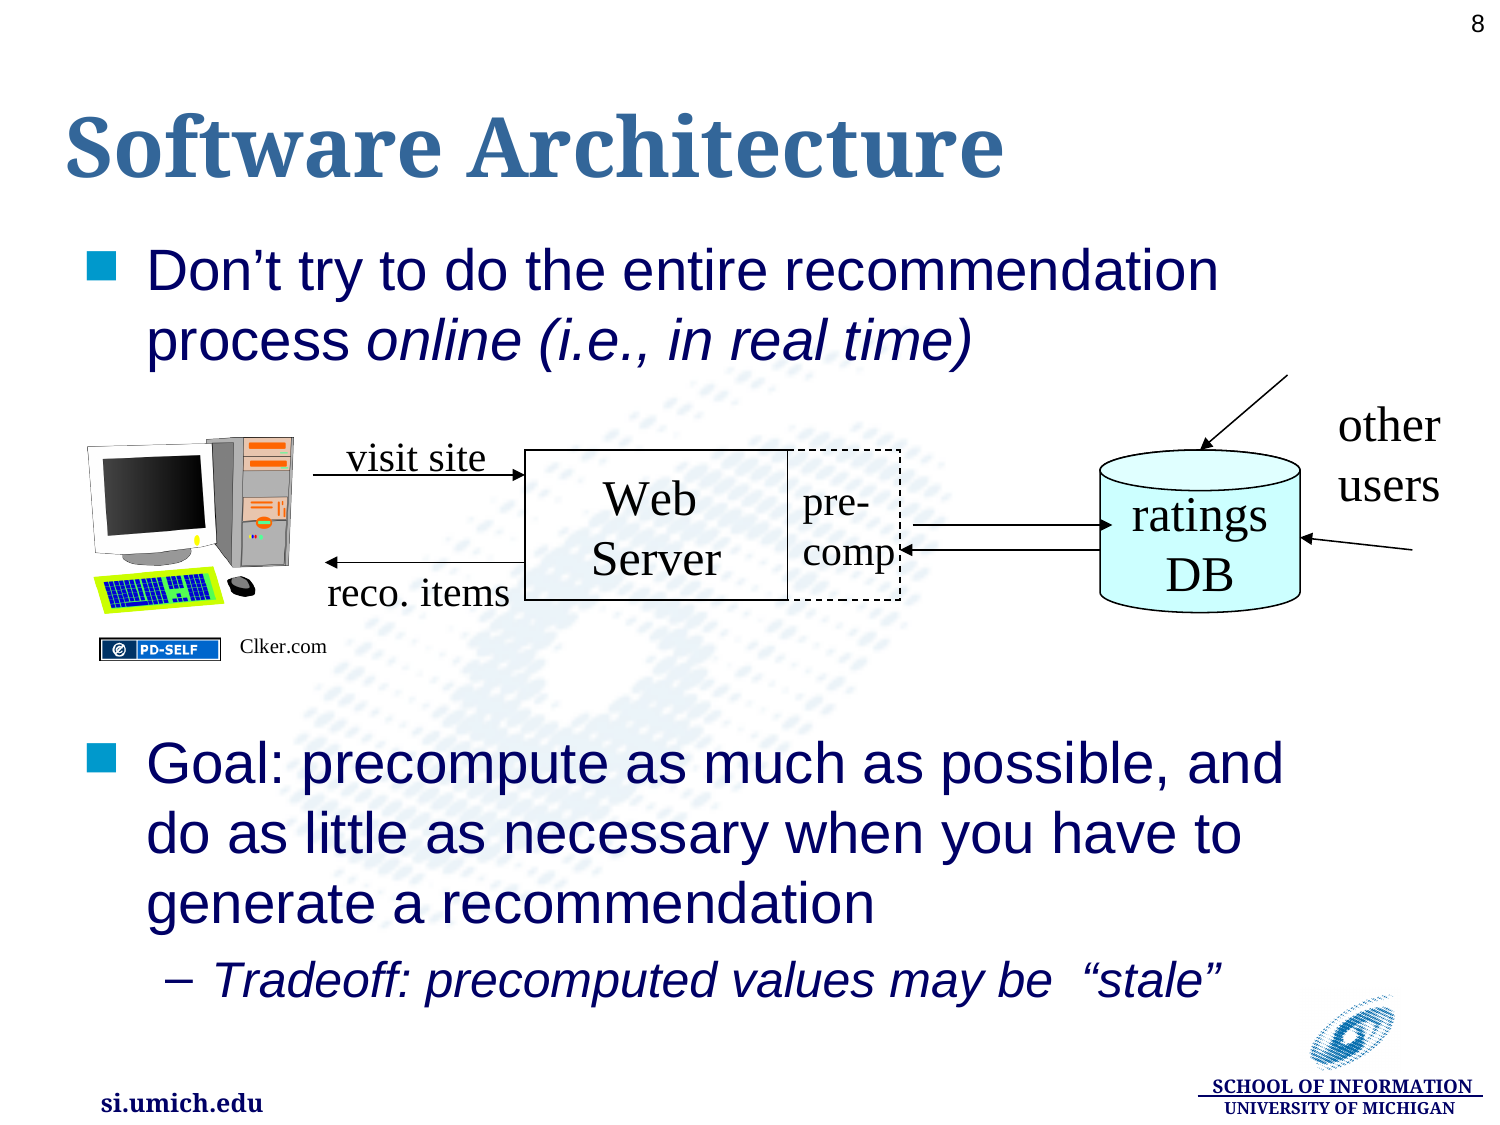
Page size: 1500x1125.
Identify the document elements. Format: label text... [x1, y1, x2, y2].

text_box Web Server [524, 450, 788, 601]
text_box <number> [1337, 0, 1500, 51]
picture [1299, 987, 1401, 1073]
list Don’t try to do the entire recommendation process online (i.e., in real time) Goal: precompute as much as possible, and do as little as necessary when you have to generate a recommendation Tradeoff: precomputed values may be “stale” [75, 224, 1351, 1026]
picture [99, 637, 221, 661]
text_box other users [1322, 383, 1457, 519]
picture [87, 437, 294, 614]
text_box ratings DB [1100, 471, 1301, 613]
title Software Architecture [50, 49, 1326, 238]
text_box visit site [331, 422, 502, 488]
text_box Clker.com [224, 624, 338, 663]
text_box reco. items [312, 557, 526, 623]
text_box pre- comp [787, 466, 911, 582]
